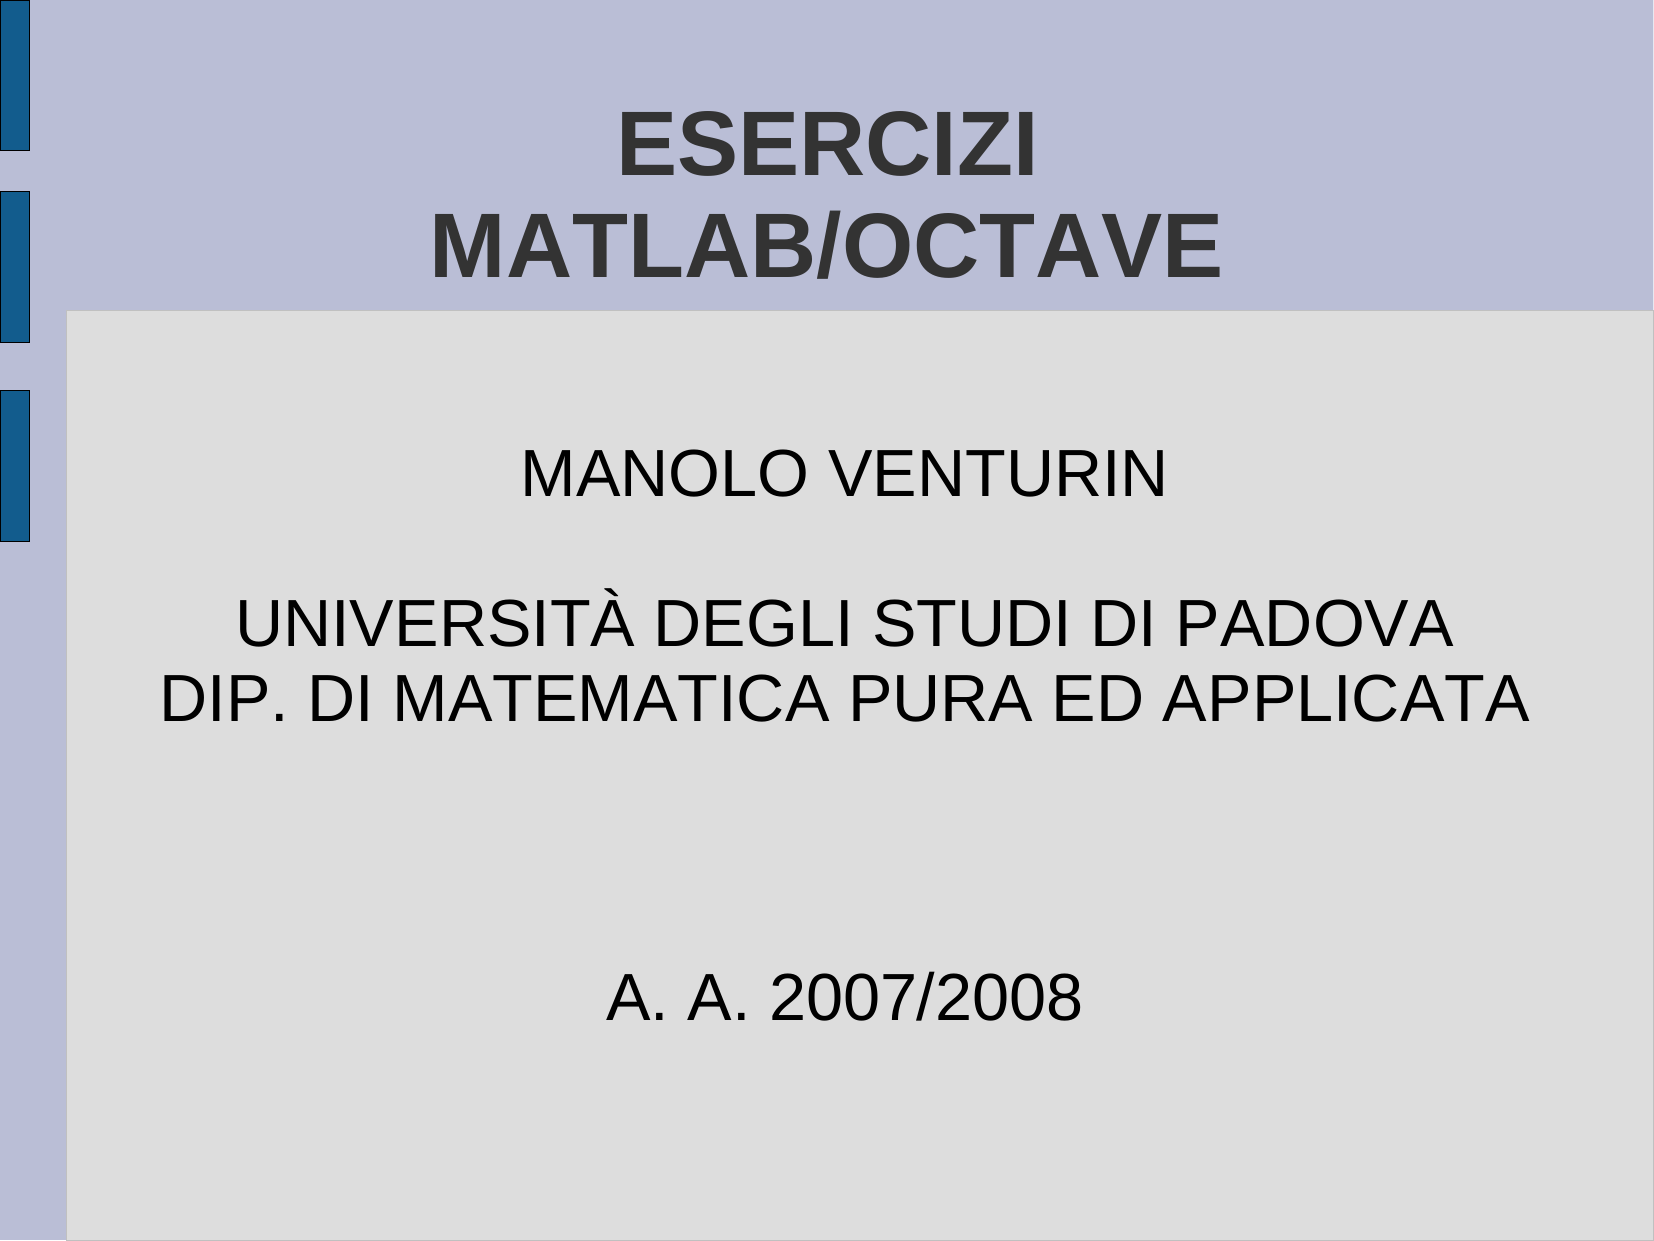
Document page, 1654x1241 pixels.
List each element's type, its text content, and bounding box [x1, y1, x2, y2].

title ESERCIZI MATLAB/OCTAVE [121, 92, 1534, 298]
subtitle MANOLO VENTURIN UNIVERSITÀ DEGLI STUDI DI PADOVA DIP. DI MATEMATICA PURA ED APPLICATA A. A. 2007/2008 [121, 352, 1534, 1119]
